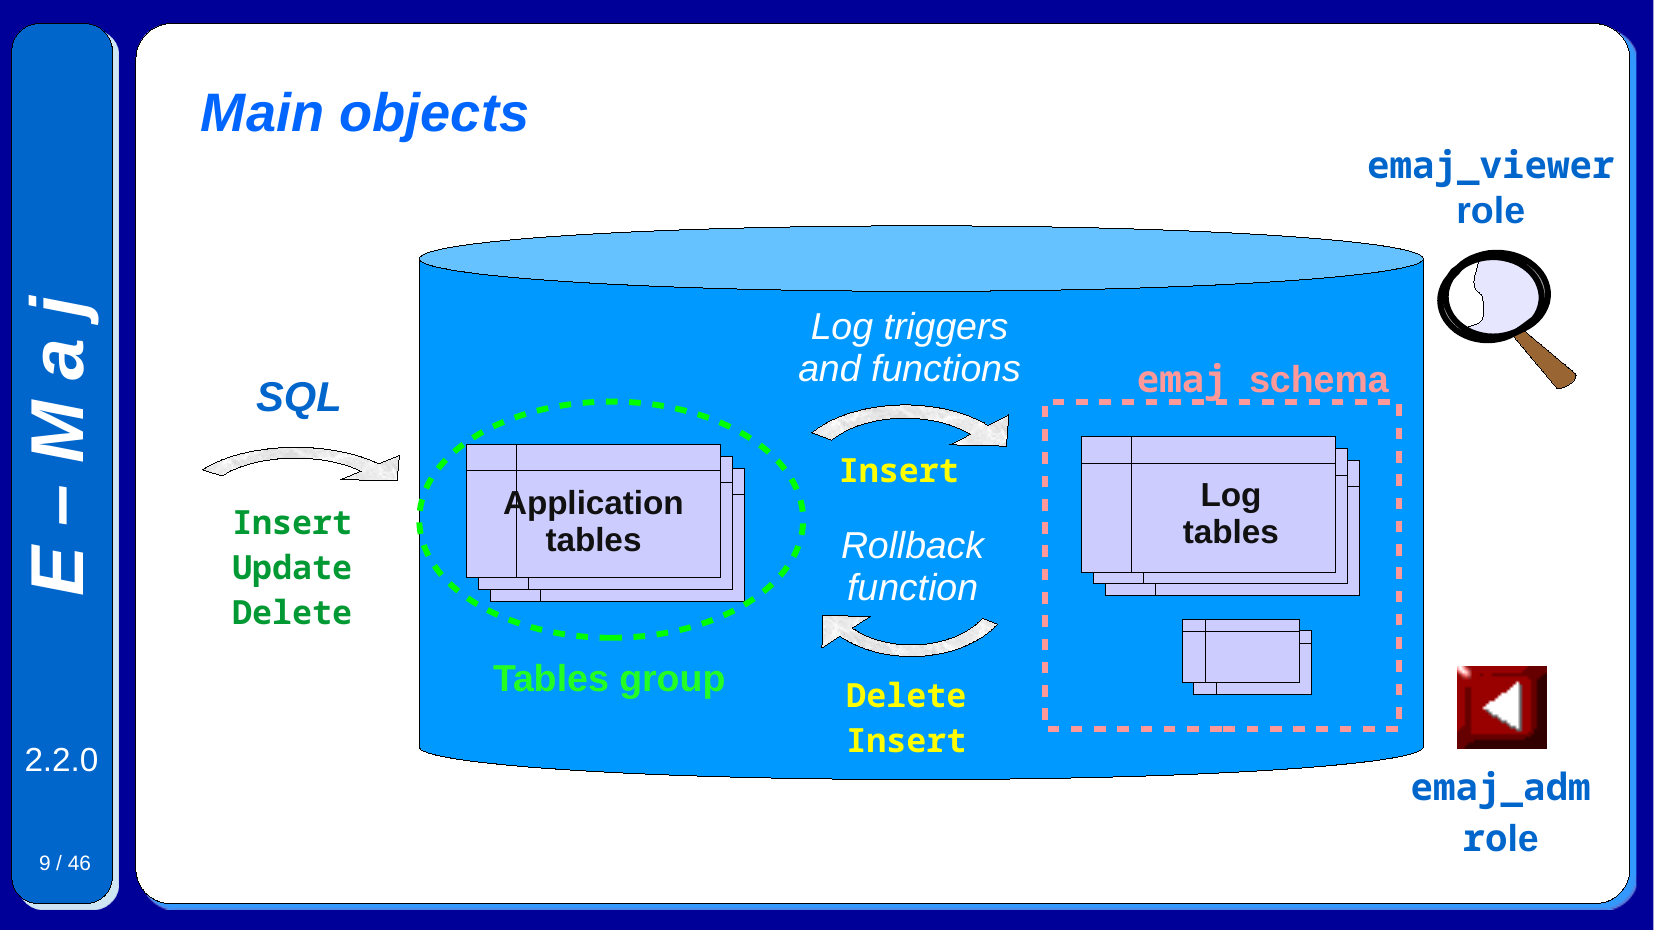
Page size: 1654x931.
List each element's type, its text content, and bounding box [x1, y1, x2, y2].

text_box Insert Update Delete [183, 491, 402, 626]
text_box [202, 447, 400, 481]
text_box Log triggers and functions [761, 298, 1058, 398]
picture [1457, 666, 1547, 749]
text_box Delete Insert [802, 664, 1010, 759]
text_box Application tables [448, 476, 739, 569]
text_box Tables group [478, 649, 768, 707]
text_box Insert [817, 439, 981, 494]
text_box emaj_viewer role [1352, 131, 1630, 233]
text_box Rollback function [755, 516, 1070, 616]
title Main objects [200, 34, 1575, 191]
text_box [1440, 252, 1577, 389]
text_box emaj_adm role [1395, 752, 1609, 859]
text_box SQL [194, 366, 404, 428]
text_box Log tables [1138, 468, 1323, 561]
text_box [419, 260, 1424, 780]
text_box emaj schema [1122, 344, 1404, 406]
